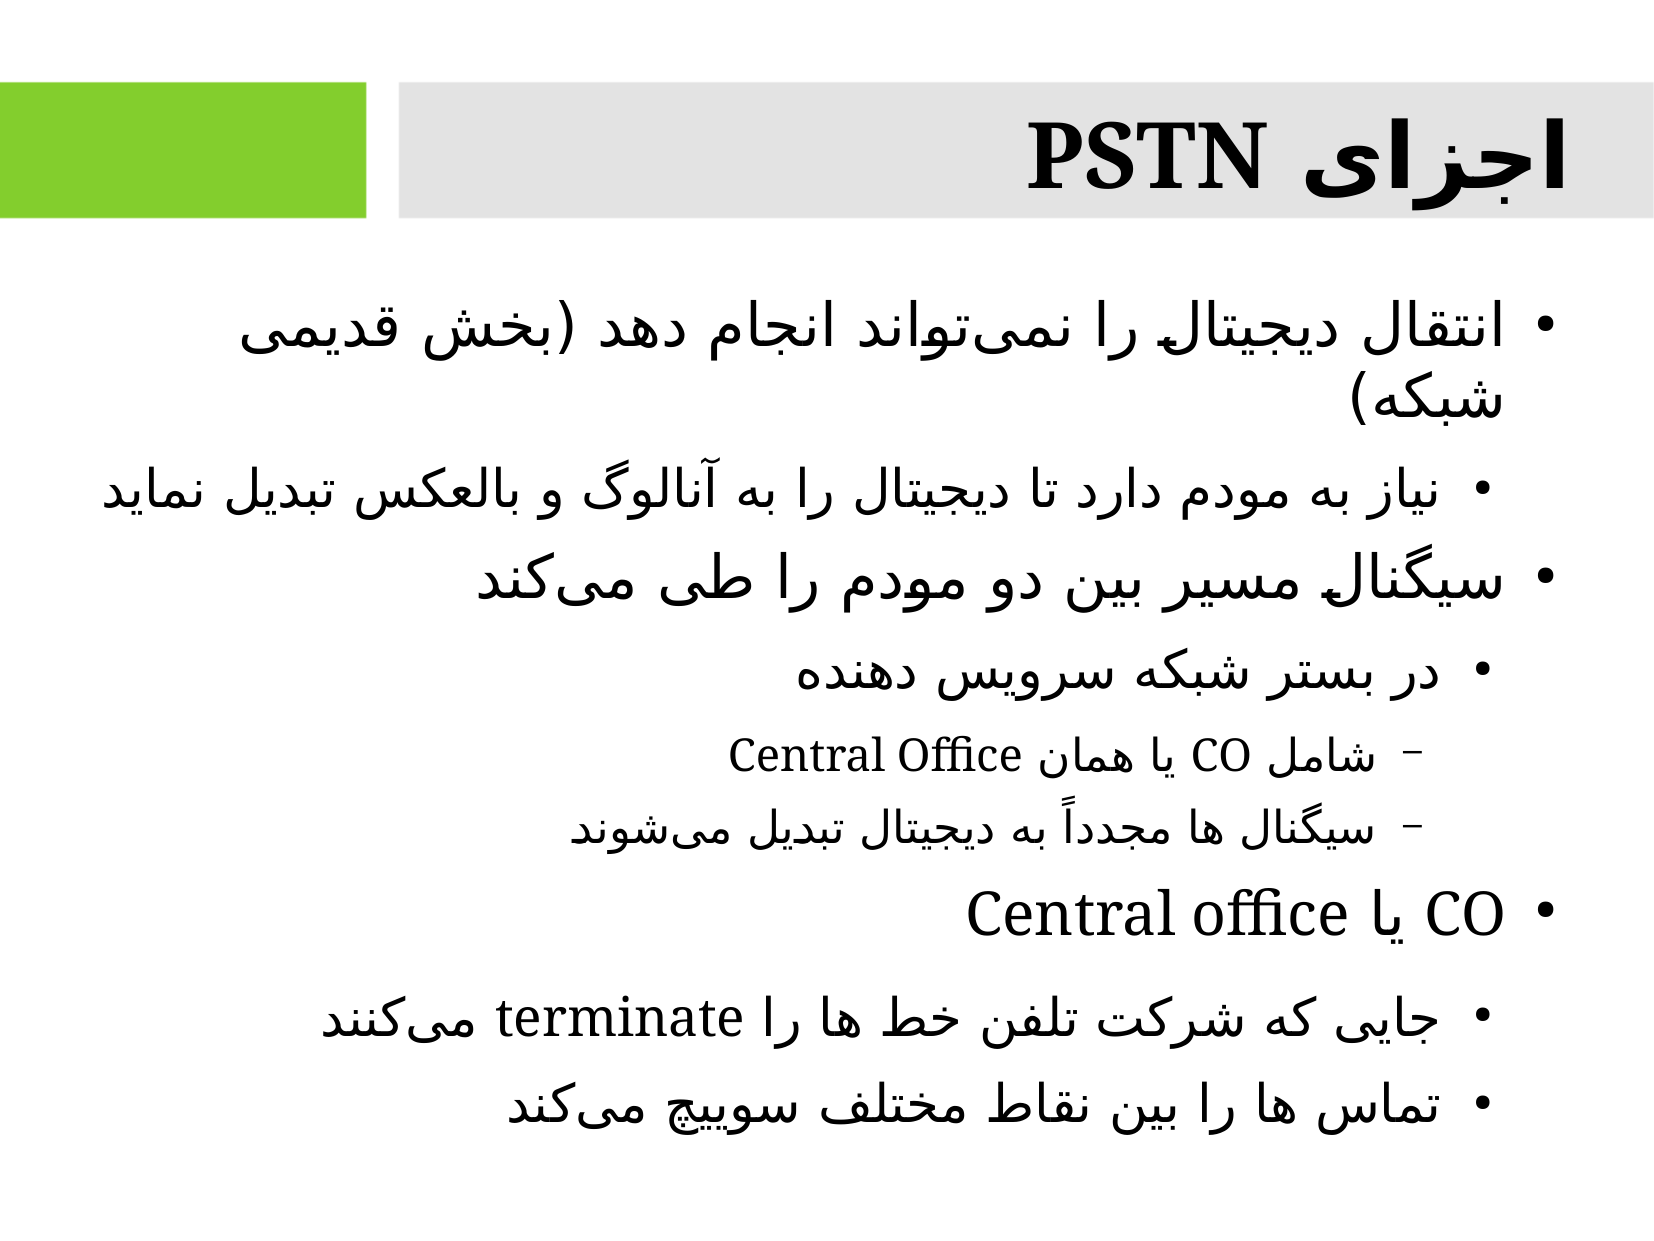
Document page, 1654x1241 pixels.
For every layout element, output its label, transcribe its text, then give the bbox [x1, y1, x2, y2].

list انتقال دیجیتال را نمی‌تواند انجام دهد (بخش قدیمی شبکه) نیاز به مودم دارد تا دیجیتال را به آنالوگ و بالعکس تبدیل نماید سیگنال مسیر بین دو مودم را طی می‌کند در بستر شبکه سرویس دهنده شامل CO یا همان Central Office سیگنال ها مجدداً به دیجیتال تبدیل می‌شوند CO یا Central office جایی که شرکت تلفن خط ها را terminate می‌کنند تماس ها را بین نقاط مختلف سوییچ می‌کند [82, 290, 1571, 1186]
picture [0, 0, 1654, 1241]
title اجزای PSTN [82, 49, 1571, 257]
